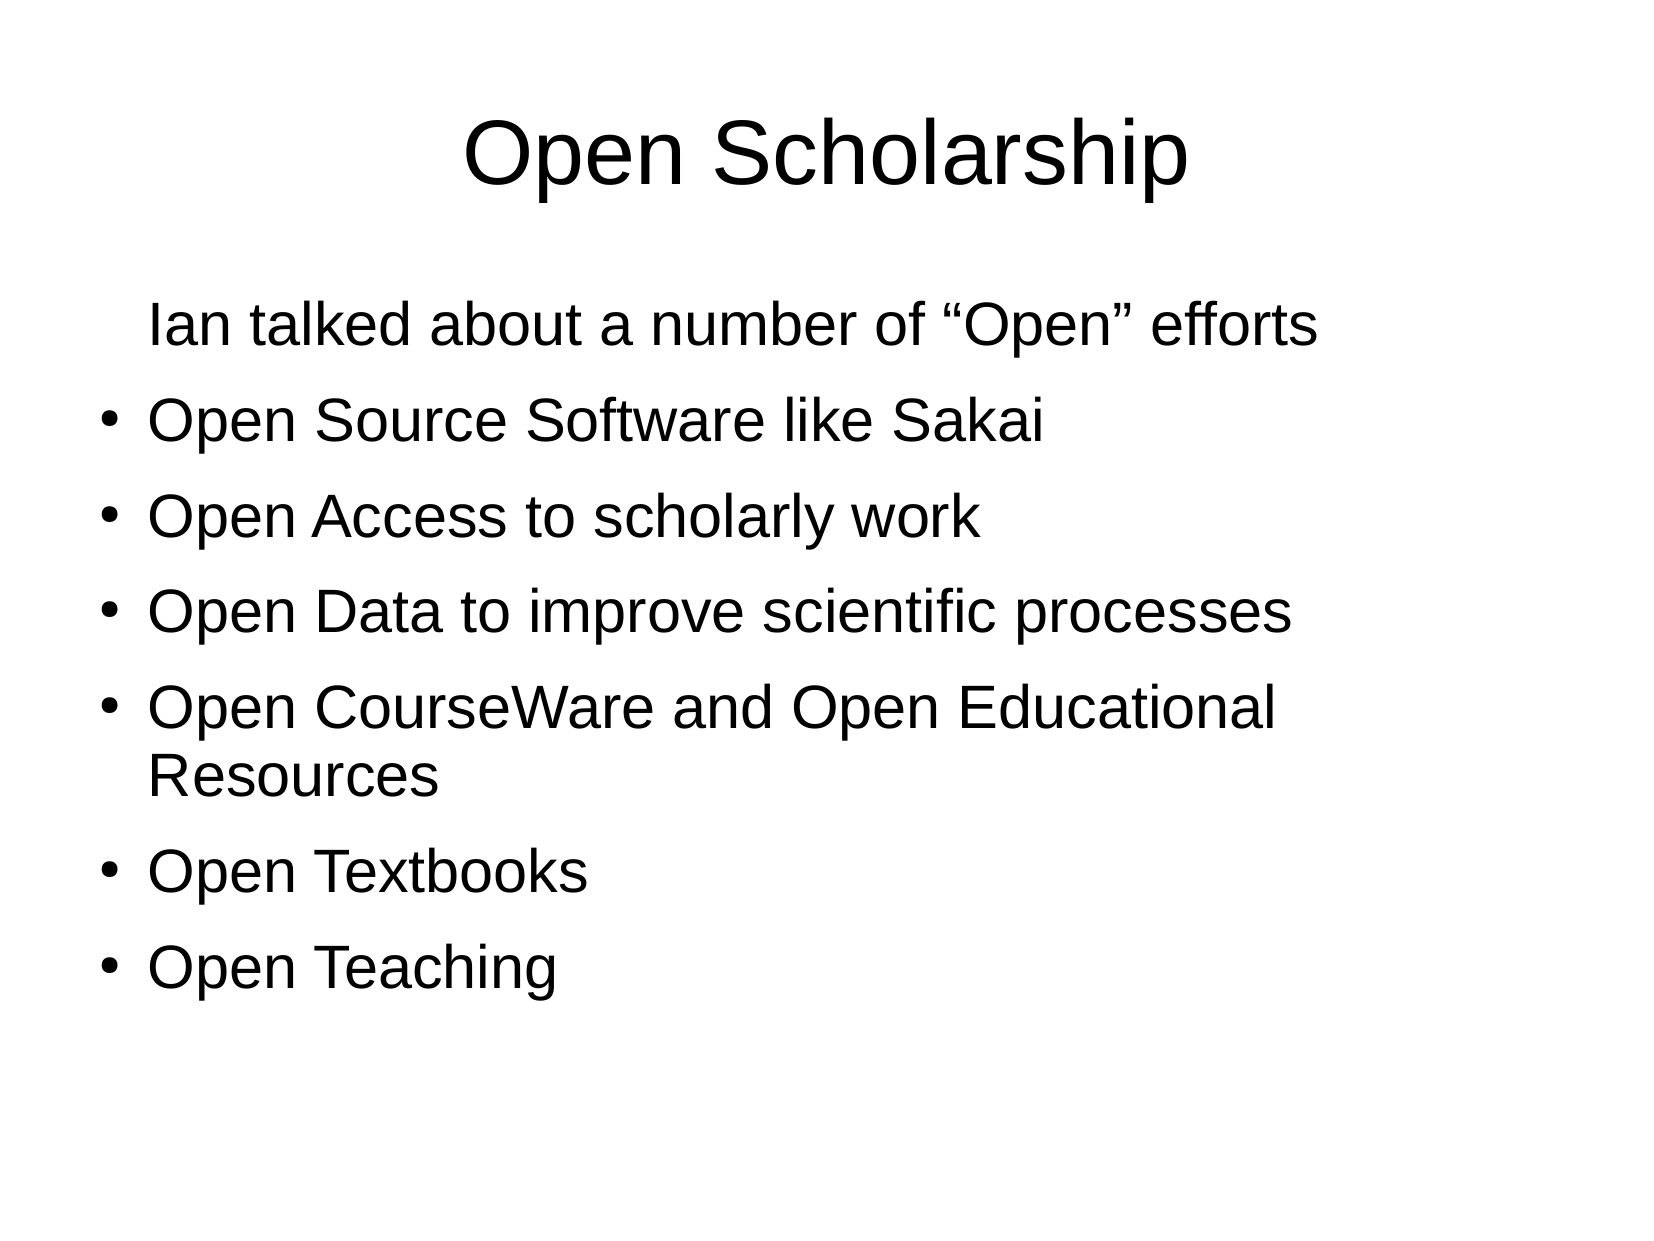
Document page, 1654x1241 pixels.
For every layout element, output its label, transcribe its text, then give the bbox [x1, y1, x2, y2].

list Ian talked about a number of “Open” efforts Open Source Software like Sakai Open Access to scholarly work Open Data to improve scientific processes Open CourseWare and Open Educational Resources Open Textbooks Open Teaching [82, 290, 1538, 1010]
title Open Scholarship [82, 49, 1571, 257]
